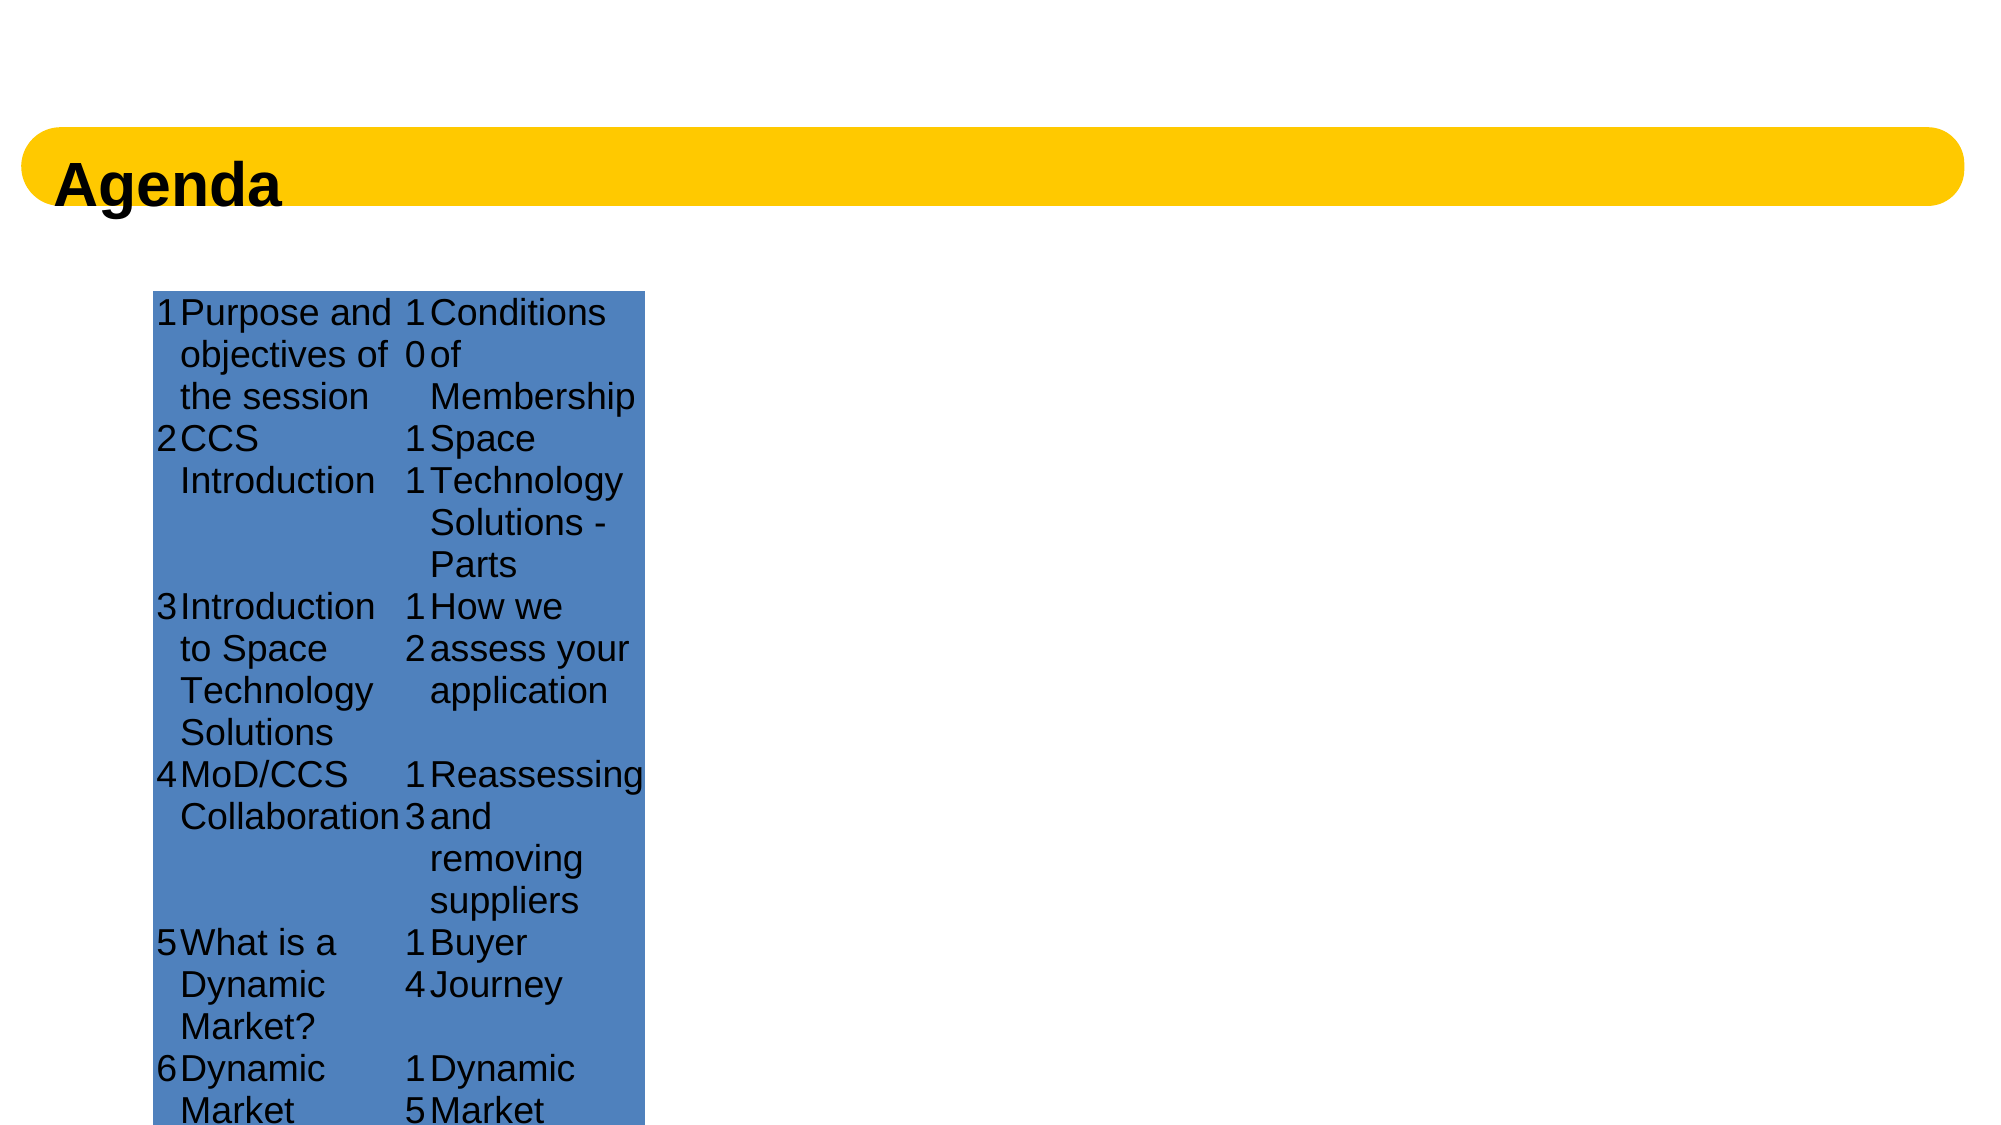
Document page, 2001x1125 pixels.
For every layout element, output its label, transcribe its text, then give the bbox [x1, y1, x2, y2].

table_cell Dynamic Market Notices [430, 1047, 645, 1125]
table_cell CCS Introduction [180, 417, 400, 585]
table_cell How we assess your application [430, 585, 645, 753]
table_cell Buyer Journey [430, 921, 645, 1047]
table_cell MoD/CCS Collaboration [180, 753, 400, 921]
table_cell Introduction to Space Technology Solutions [180, 585, 400, 753]
table_header Conditions of Membership [430, 291, 645, 417]
table_cell 4 [153, 753, 180, 921]
table_cell 11 [400, 417, 430, 585]
table_cell 3 [153, 585, 180, 753]
table_header 10 [400, 291, 430, 417]
table_cell 6 [153, 1047, 180, 1125]
table_cell 14 [400, 921, 430, 1047]
table_cell 5 [153, 921, 180, 1047]
table_cell 2 [153, 417, 180, 585]
table_cell 12 [400, 585, 430, 753]
table_cell 13 [400, 753, 430, 921]
text_box Agenda [38, 128, 1194, 215]
table_header 1 [153, 291, 180, 417]
table_cell Dynamic Market Scope [180, 1047, 400, 1125]
table_cell 15 [400, 1047, 430, 1125]
table_cell Space Technology Solutions - Parts [430, 417, 645, 585]
table_cell What is a Dynamic Market? [180, 921, 400, 1047]
table_cell Reassessing and removing suppliers [430, 753, 645, 921]
table_header Purpose and objectives of the session [180, 291, 400, 417]
